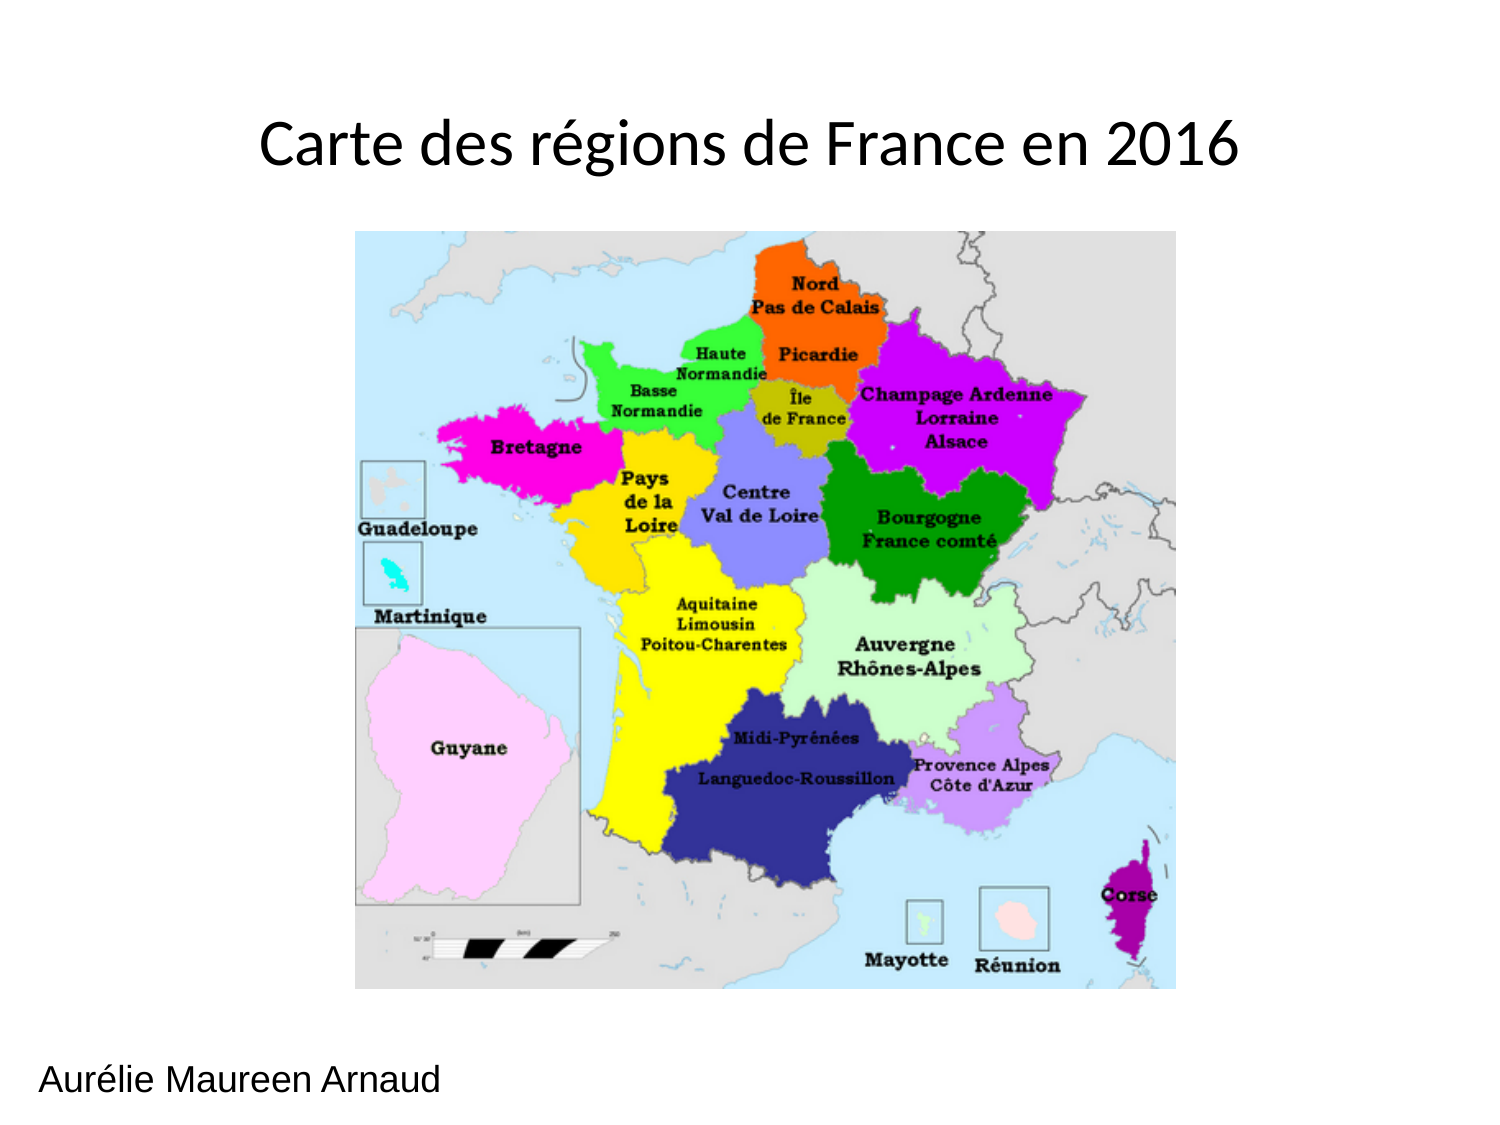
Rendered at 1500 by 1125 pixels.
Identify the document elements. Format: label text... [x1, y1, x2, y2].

text_box Aurélie Maureen Arnaud [23, 1051, 697, 1108]
picture [355, 231, 1176, 989]
title Carte des régions de France en 2016 [75, 45, 1425, 233]
